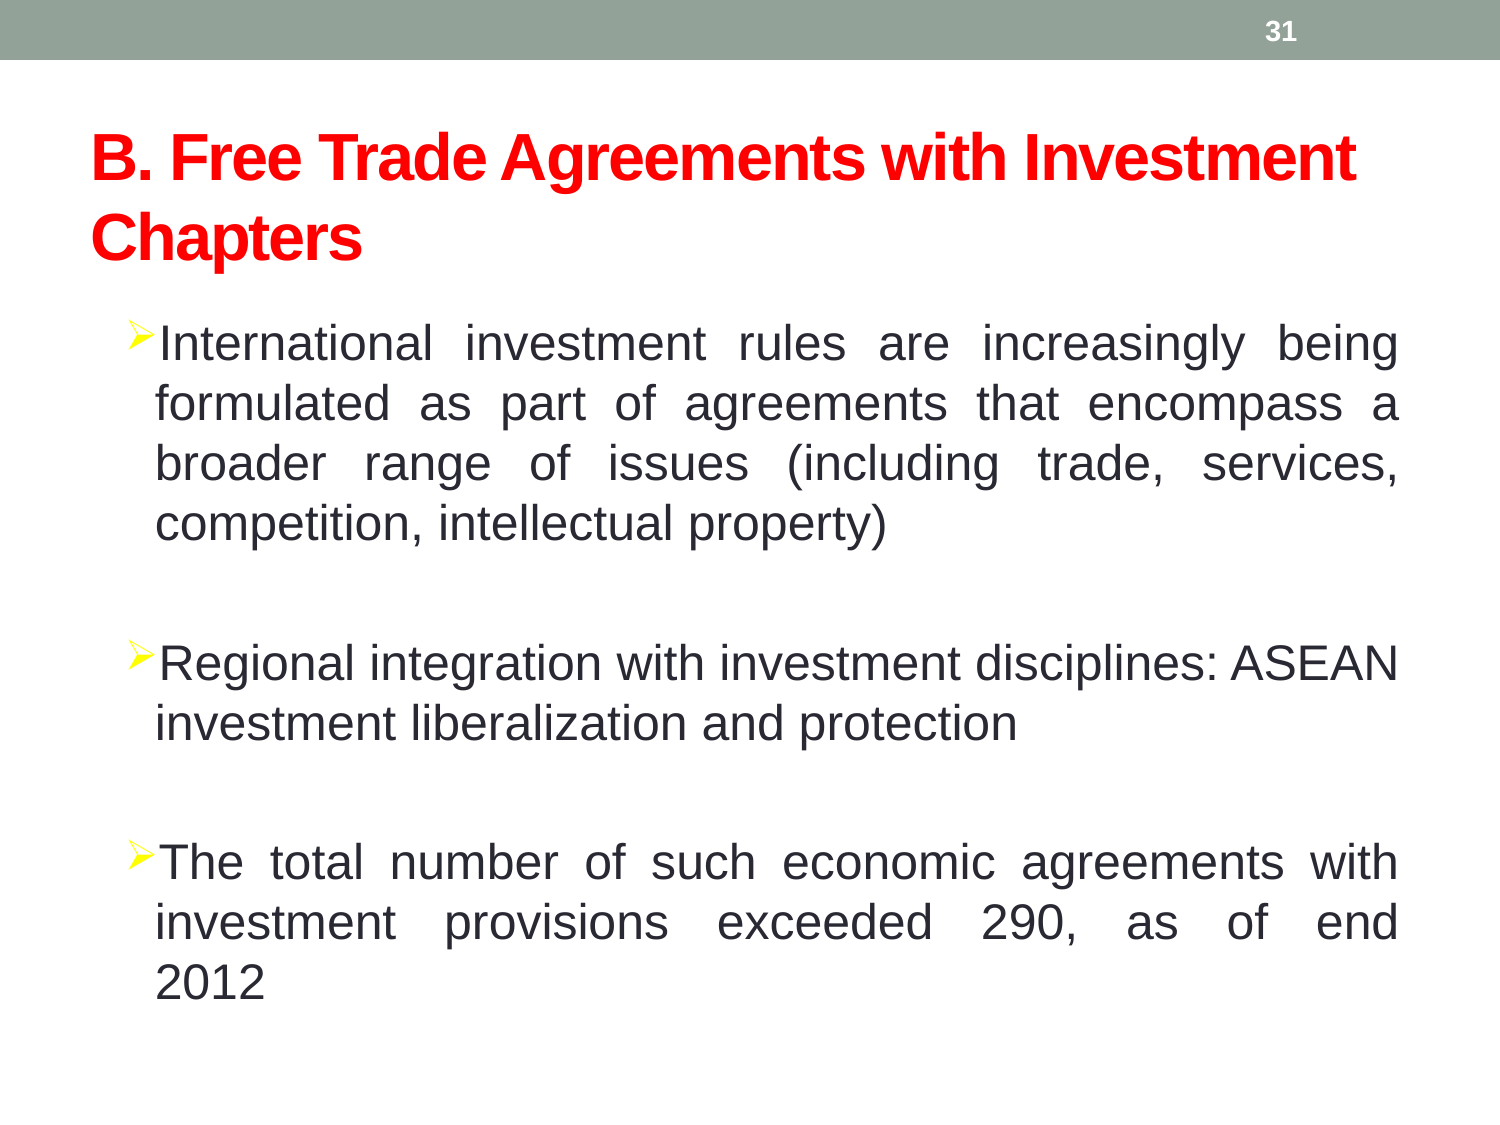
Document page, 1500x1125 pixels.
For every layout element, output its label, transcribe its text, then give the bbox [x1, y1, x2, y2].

title B. Free Trade Agreements with Investment Chapters [75, 99, 1425, 288]
list International investment rules are increasingly being formulated as part of agreements that encompass a broader range of issues (including trade, services, competition, intellectual property) Regional integration with investment disciplines: ASEAN investment liberalization and protection The total number of such economic agreements with investment provisions exceeded 290, as of end 20122009 [64, 302, 1415, 1046]
slide_number <編號> [1250, 3, 1425, 57]
